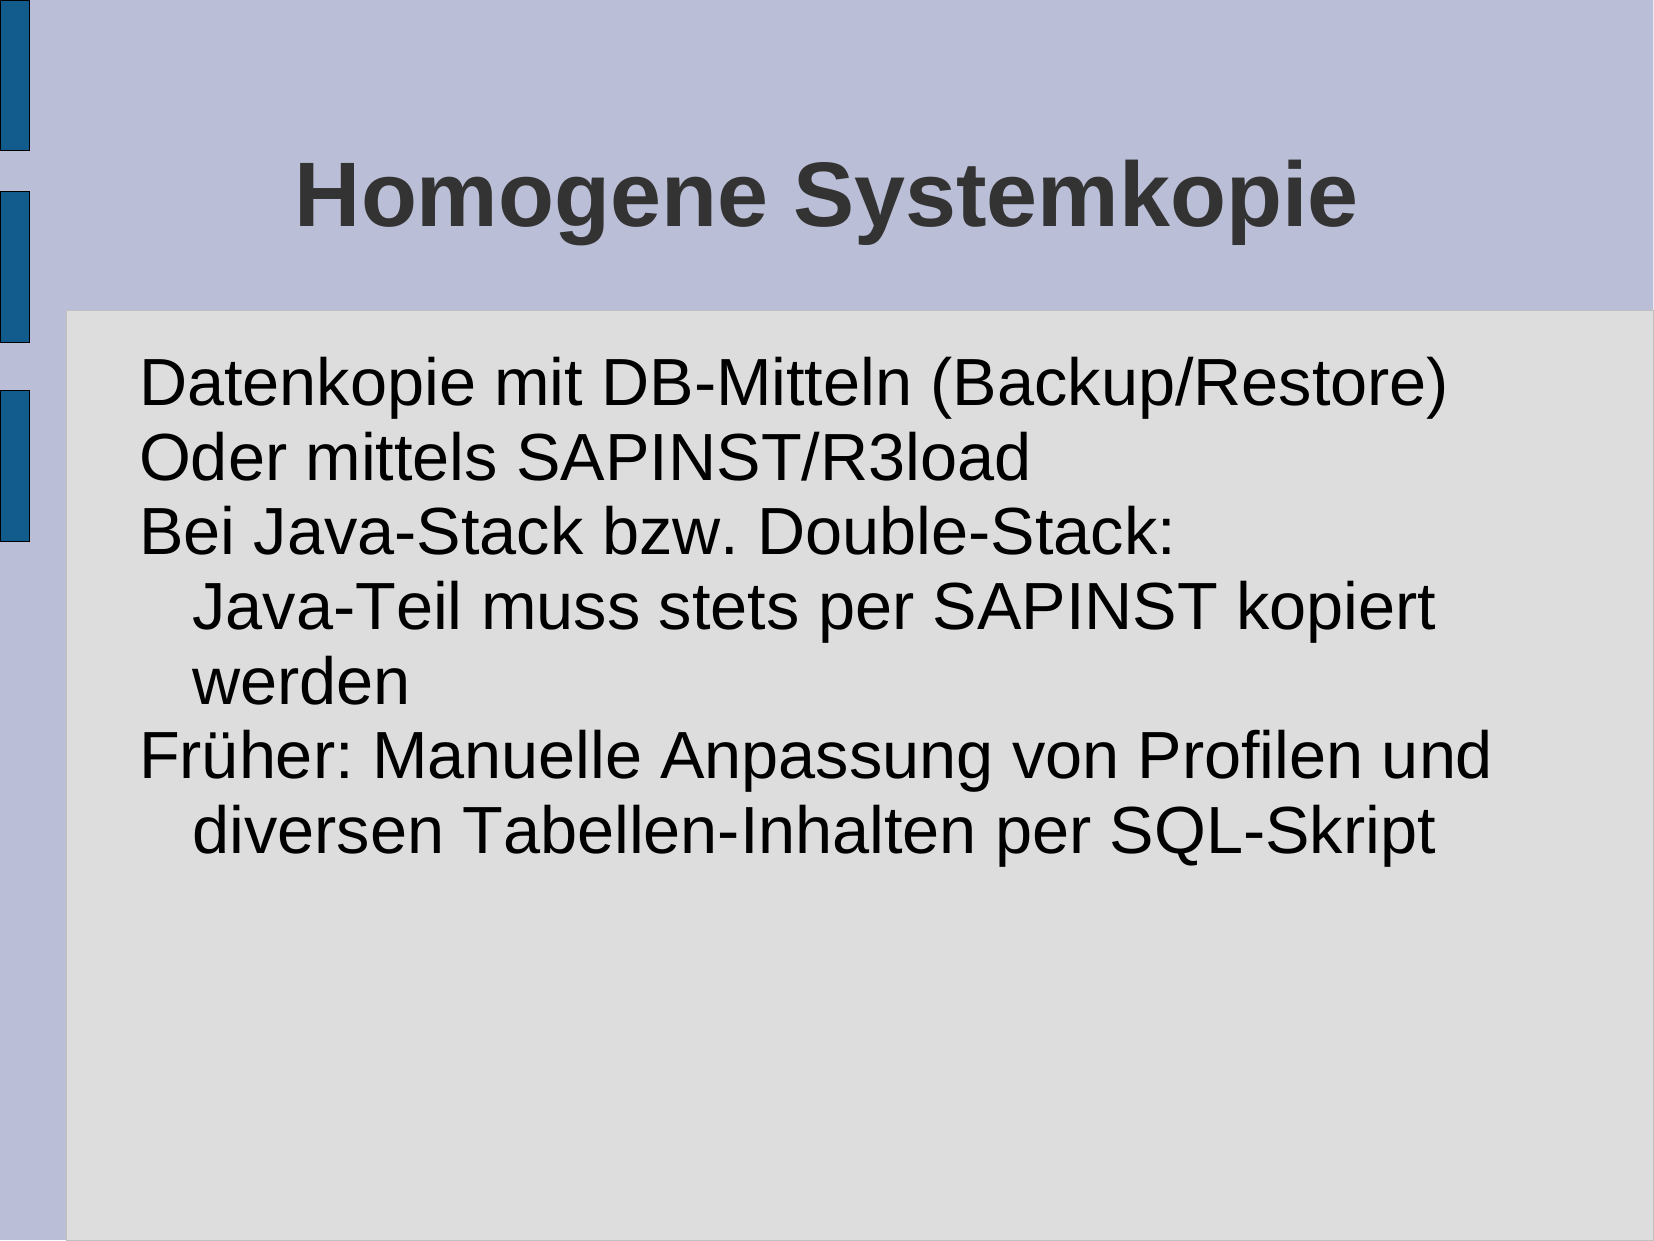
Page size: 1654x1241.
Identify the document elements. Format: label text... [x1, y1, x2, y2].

title Homogene Systemkopie [121, 91, 1534, 299]
list Datenkopie mit DB-Mitteln (Backup/Restore) Oder mittels SAPINST/R3load Bei Java-Stack bzw. Double-Stack: Java-Teil muss stets per SAPINST kopiert werden Früher: Manuelle Anpassung von Profilen und diversen Tabellen-Inhalten per SQL-Skript [121, 344, 1534, 1127]
